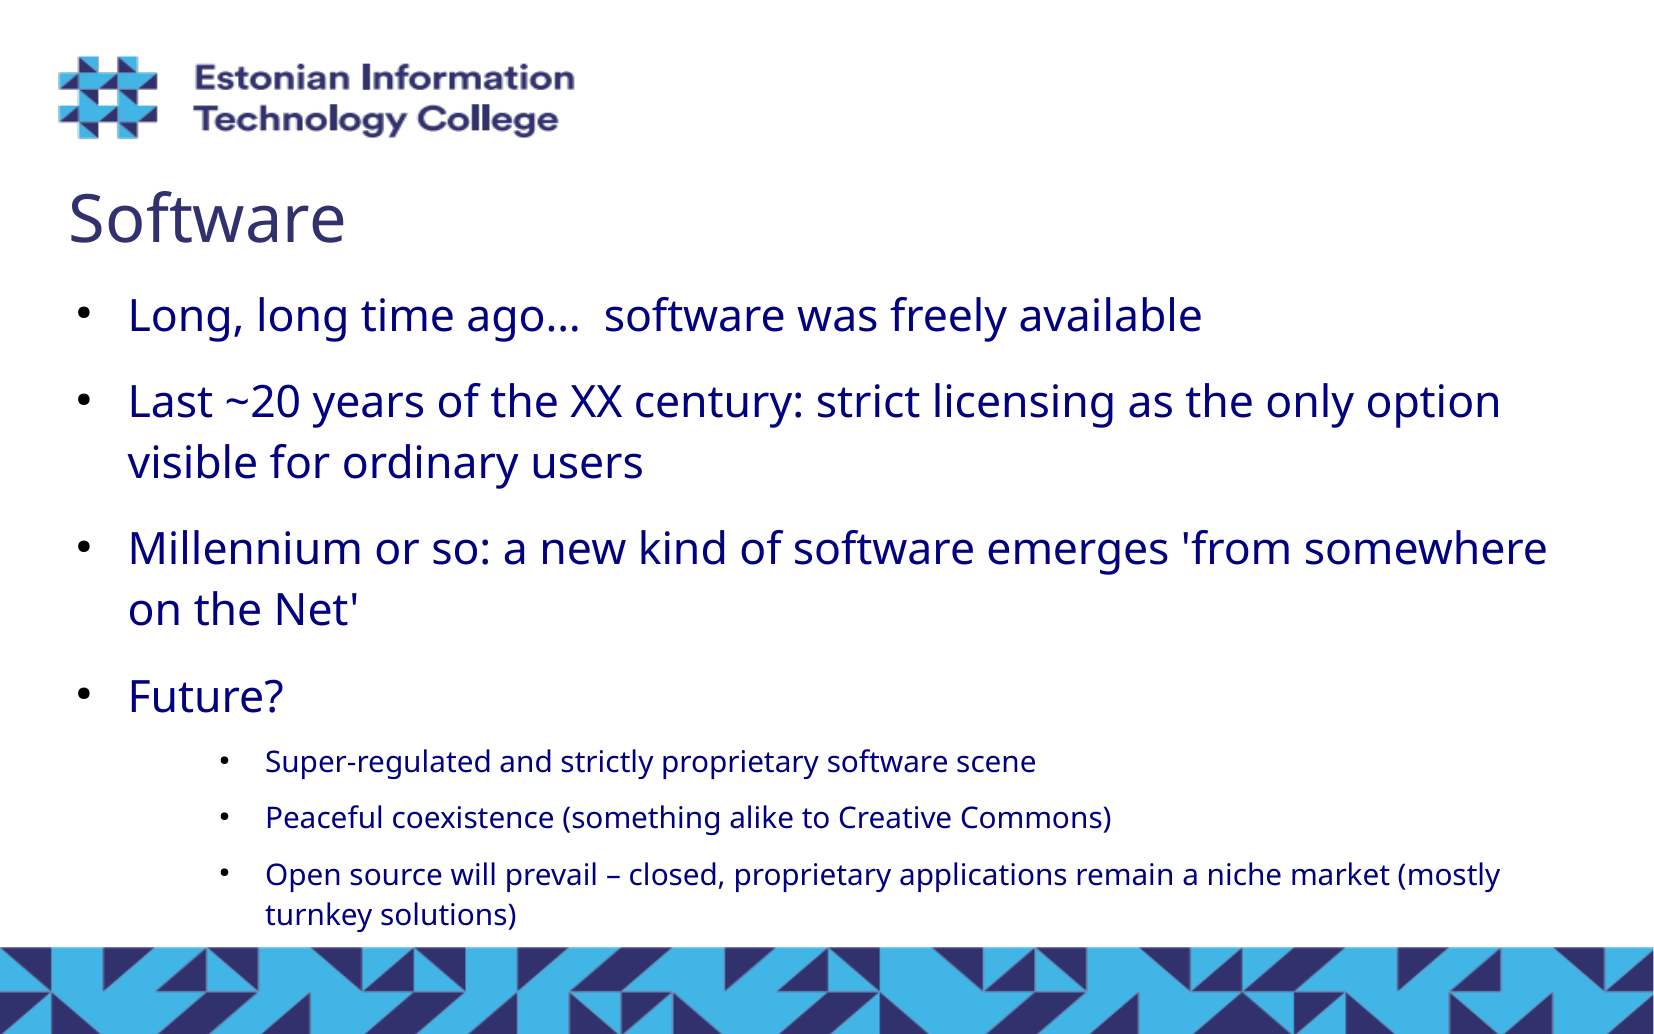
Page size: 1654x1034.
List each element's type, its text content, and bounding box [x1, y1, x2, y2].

title Software [68, 147, 1536, 283]
list Long, long time ago… software was freely available Last ~20 years of the XX century: strict licensing as the only option visible for ordinary users Millennium or so: a new kind of software emerges 'from somewhere on the Net' Future? Super-regulated and strictly proprietary software scene Peaceful coexistence (something alike to Creative Commons) Open source will prevail – closed, proprietary applications remain a niche market (mostly turnkey solutions) [59, 283, 1595, 936]
